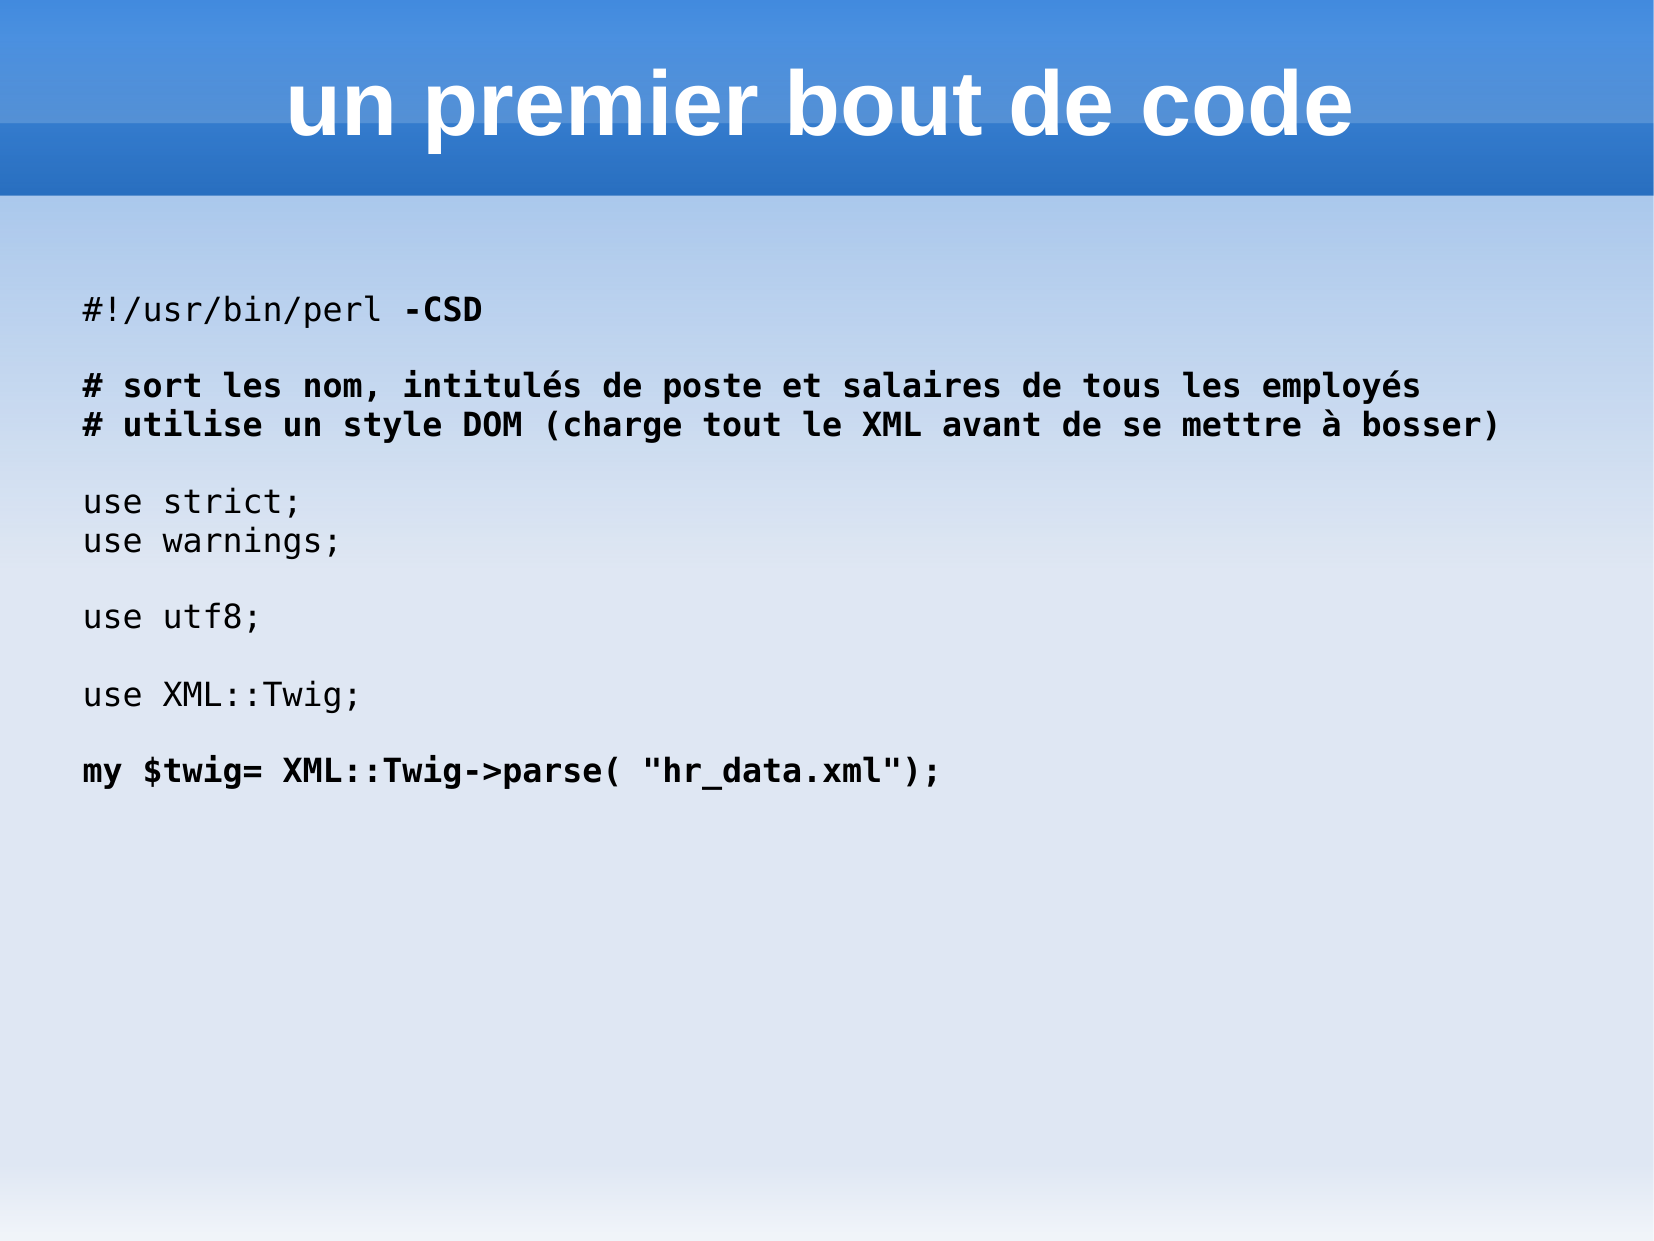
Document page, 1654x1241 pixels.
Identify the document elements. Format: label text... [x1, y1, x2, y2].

title un premier bout de code [76, 7, 1565, 200]
list #!/usr/bin/perl -CSD # sort les nom, intitulés de poste et salaires de tous les employés # utilise un style DOM (charge tout le XML avant de se mettre à bosser) use strict; use warnings; use utf8; use XML::Twig; my $twig= XML::Twig->parse( "hr_data.xml"); [82, 290, 1571, 1094]
picture [0, 0, 1654, 1241]
